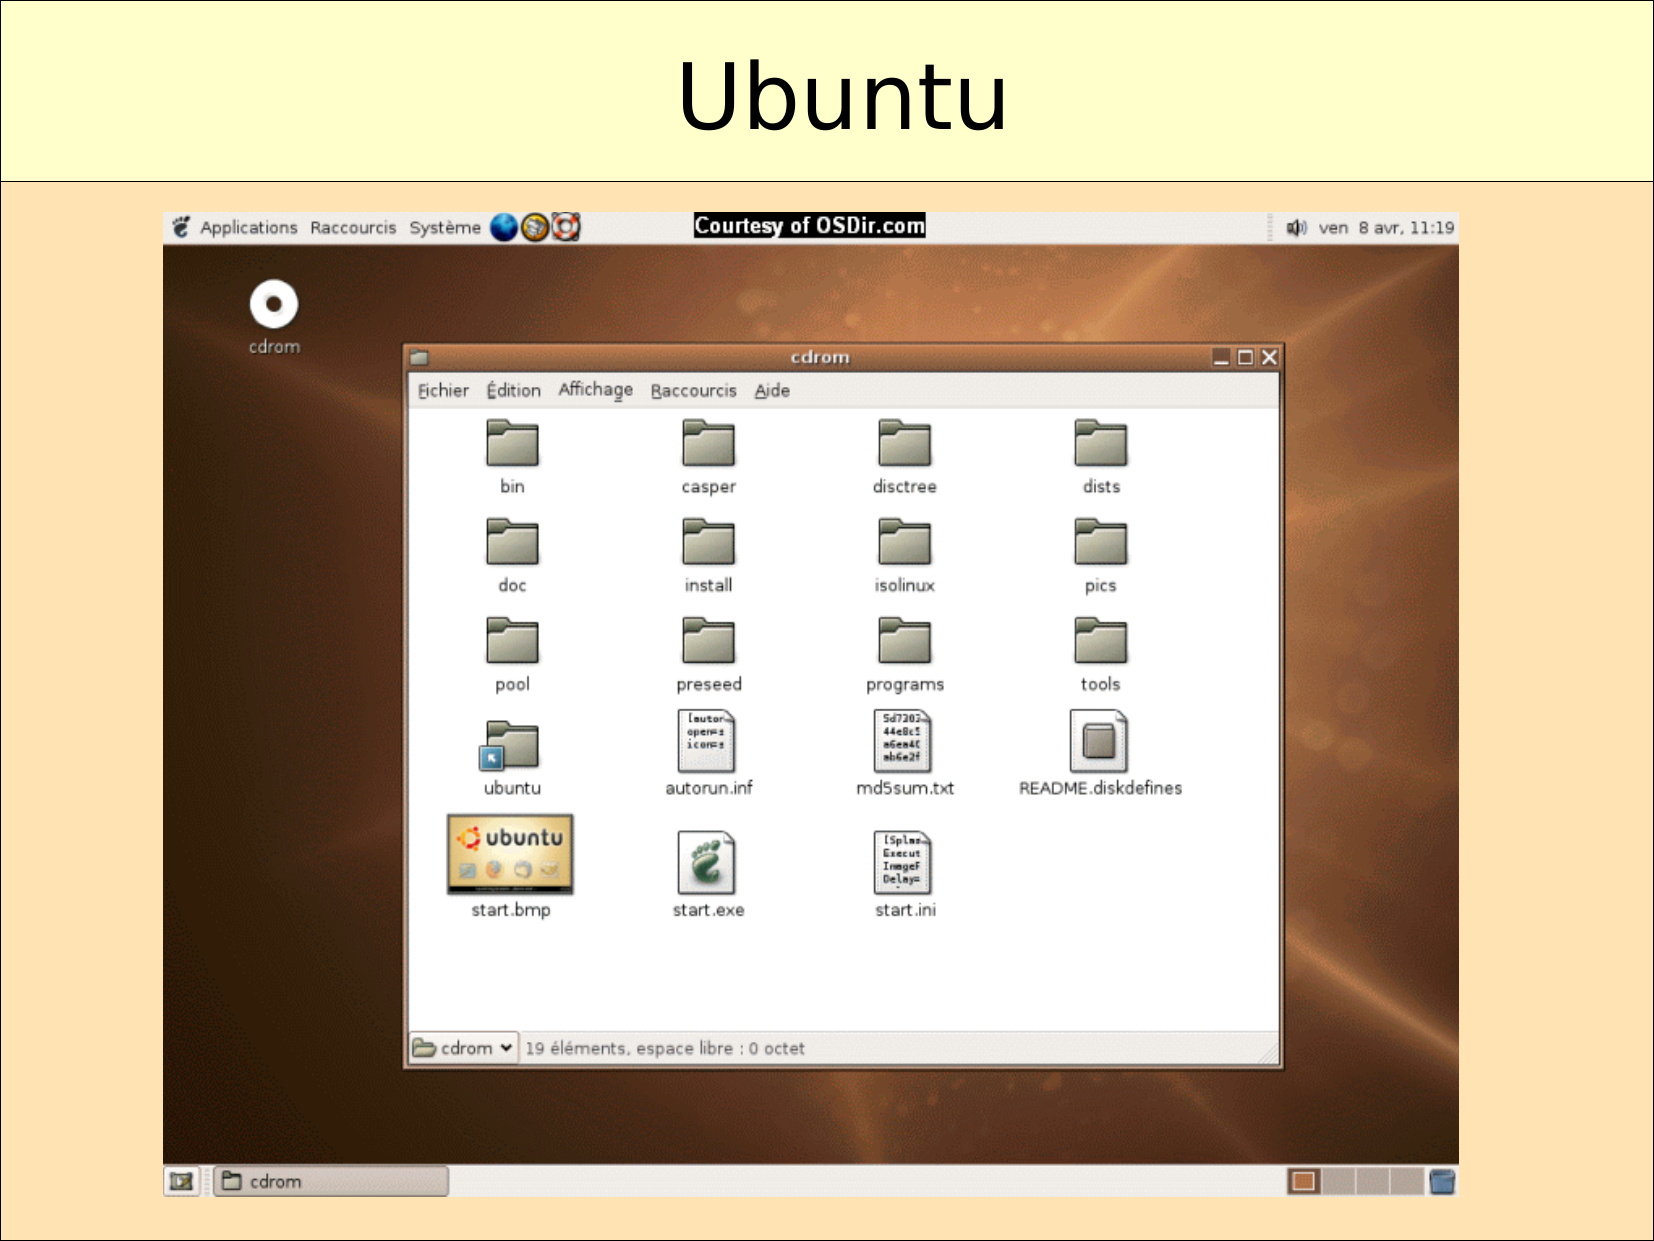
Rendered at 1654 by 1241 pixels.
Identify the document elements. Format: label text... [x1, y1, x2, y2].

title Ubuntu [135, 43, 1552, 151]
picture [163, 212, 1459, 1197]
